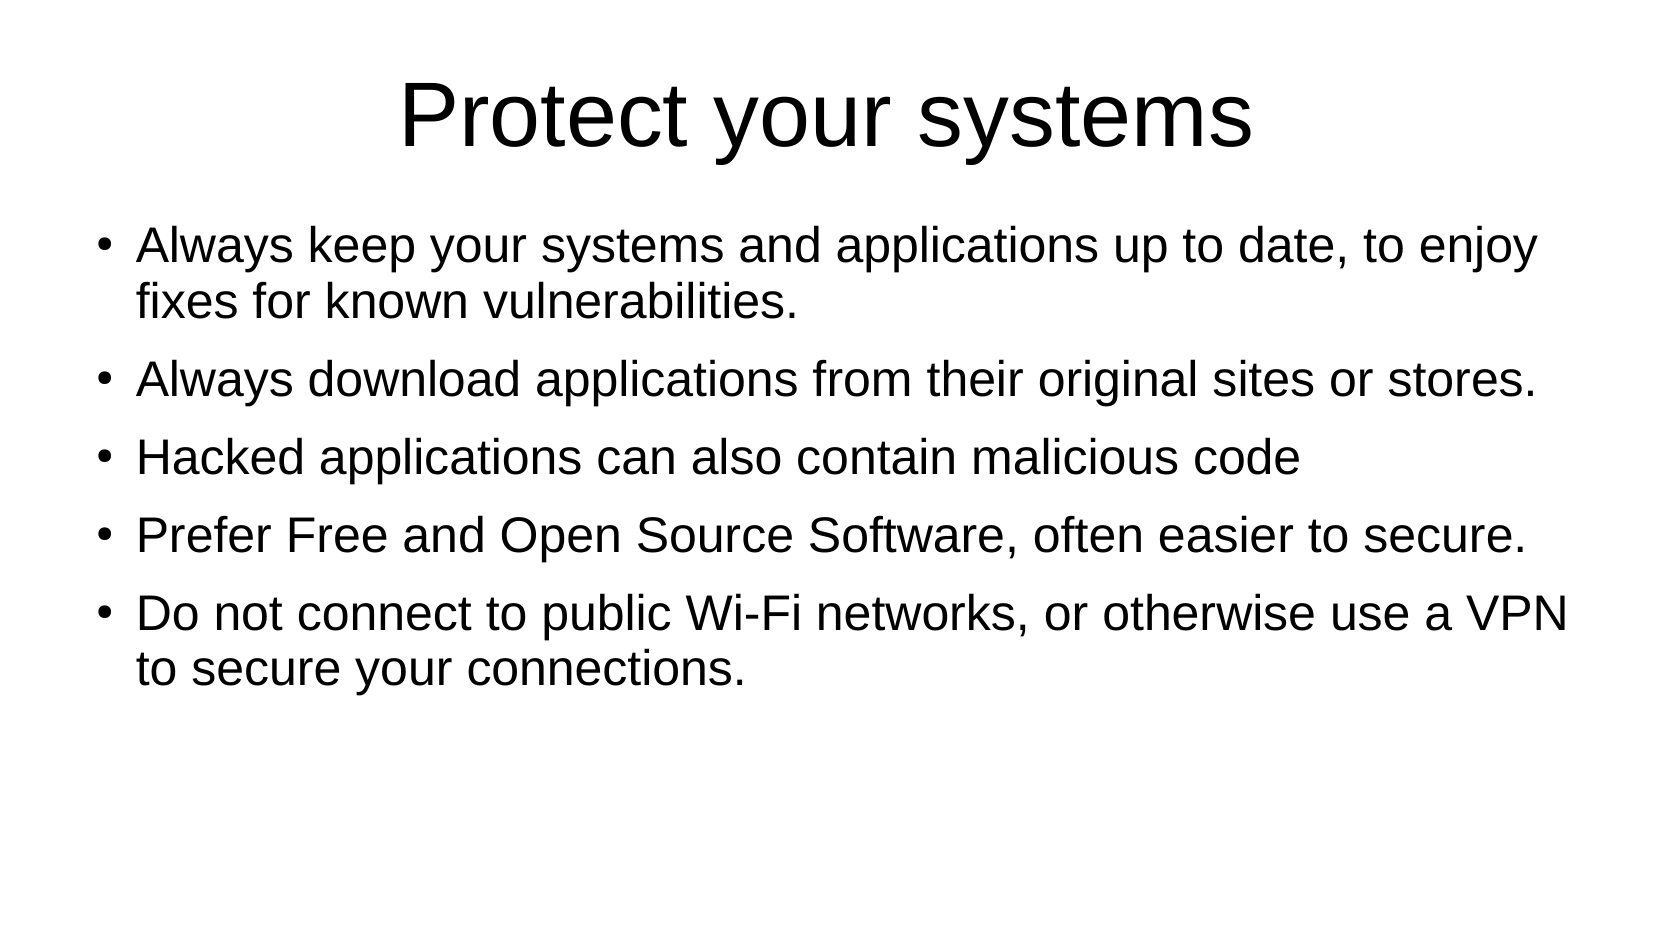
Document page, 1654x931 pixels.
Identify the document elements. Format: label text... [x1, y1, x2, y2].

title Protect your systems [82, 37, 1571, 193]
list Always keep your systems and applications up to date, to enjoy fixes for known vulnerabilities. Always download applications from their original sites or stores. Hacked applications can also contain malicious code Prefer Free and Open Source Software, often easier to secure. Do not connect to public Wi-Fi networks, or otherwise use a VPN to secure your connections. [82, 217, 1571, 758]
